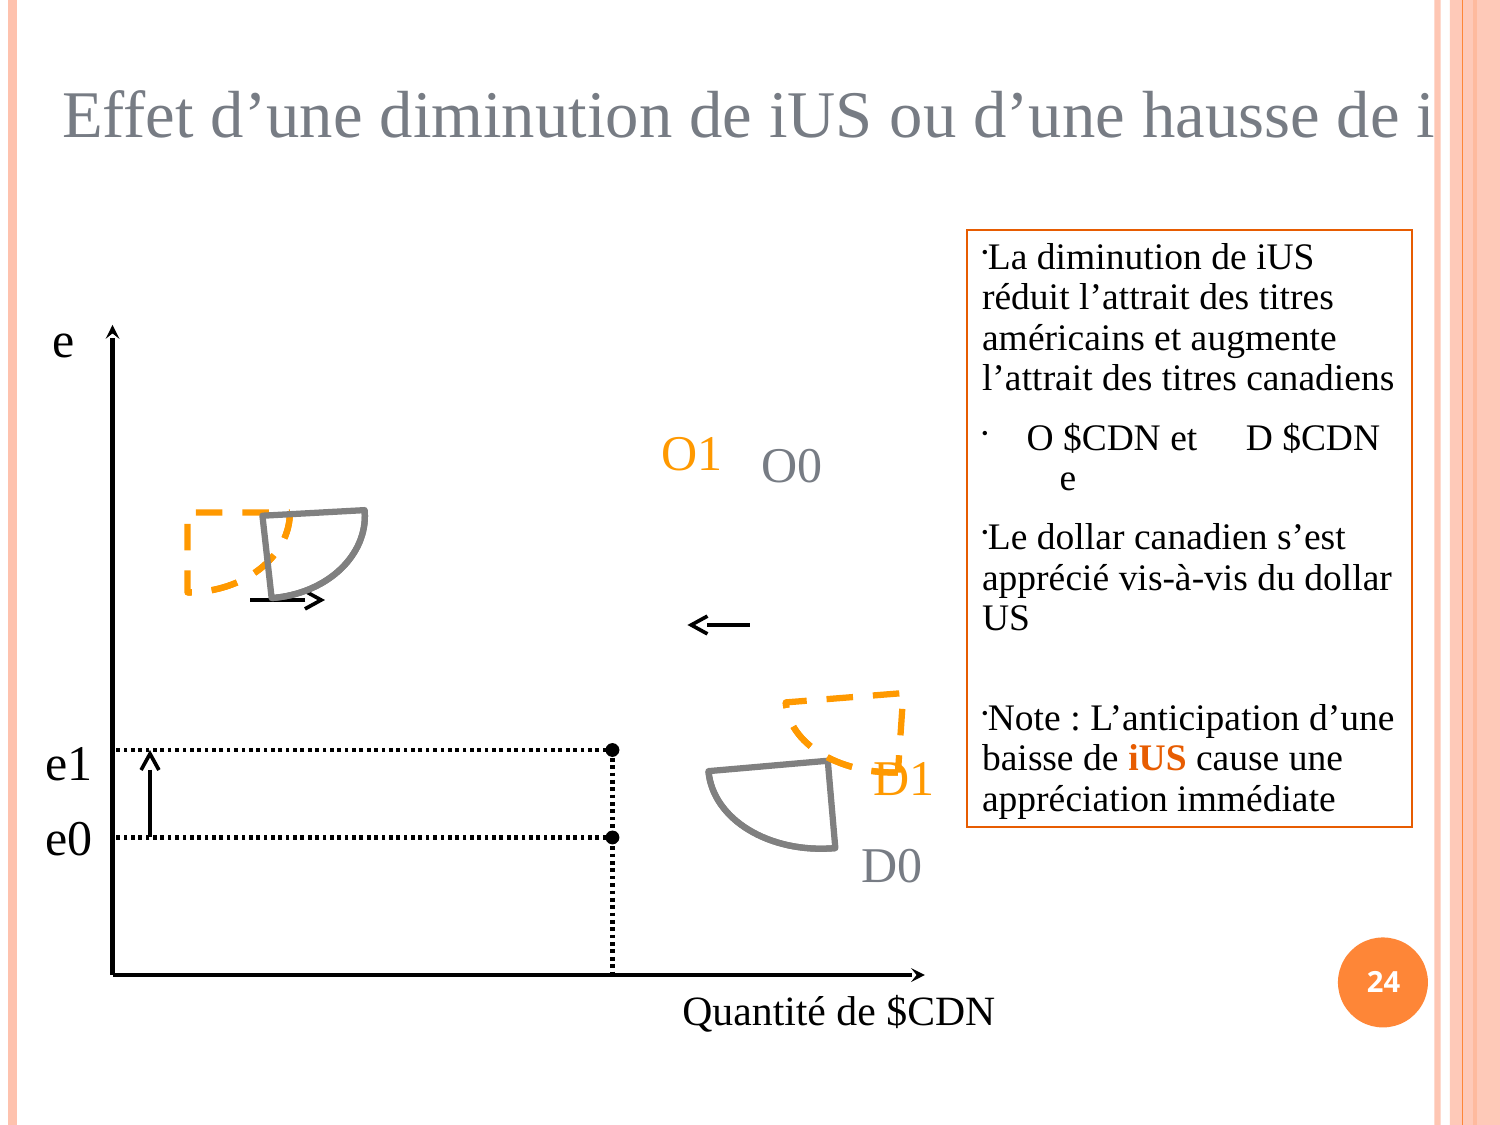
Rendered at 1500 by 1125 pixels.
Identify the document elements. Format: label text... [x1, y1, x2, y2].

text_box e1 [30, 722, 109, 798]
text_box D0 [846, 824, 938, 901]
text_box e [37, 299, 90, 376]
text_box D1 [858, 737, 950, 813]
text_box La diminution de iUS réduit l’attrait des titres américains et augmente l’attrait des titres canadiens  O $CDN et  D $CDN   e Le dollar canadien s’est apprécié vis-à-vis du dollar US Note : L’anticipation d’une baisse de iUS cause une appréciation immédiate [966, 229, 1413, 827]
text_box Quantité de $CDN [667, 976, 1020, 1042]
text_box O0 [746, 424, 838, 501]
text_box O1 [645, 412, 738, 488]
slide_number <numéro> [1333, 940, 1434, 1027]
text_box e0 [30, 798, 109, 873]
text_box Effet d’une diminution de iUS ou d’une hausse de i [37, 37, 1463, 185]
